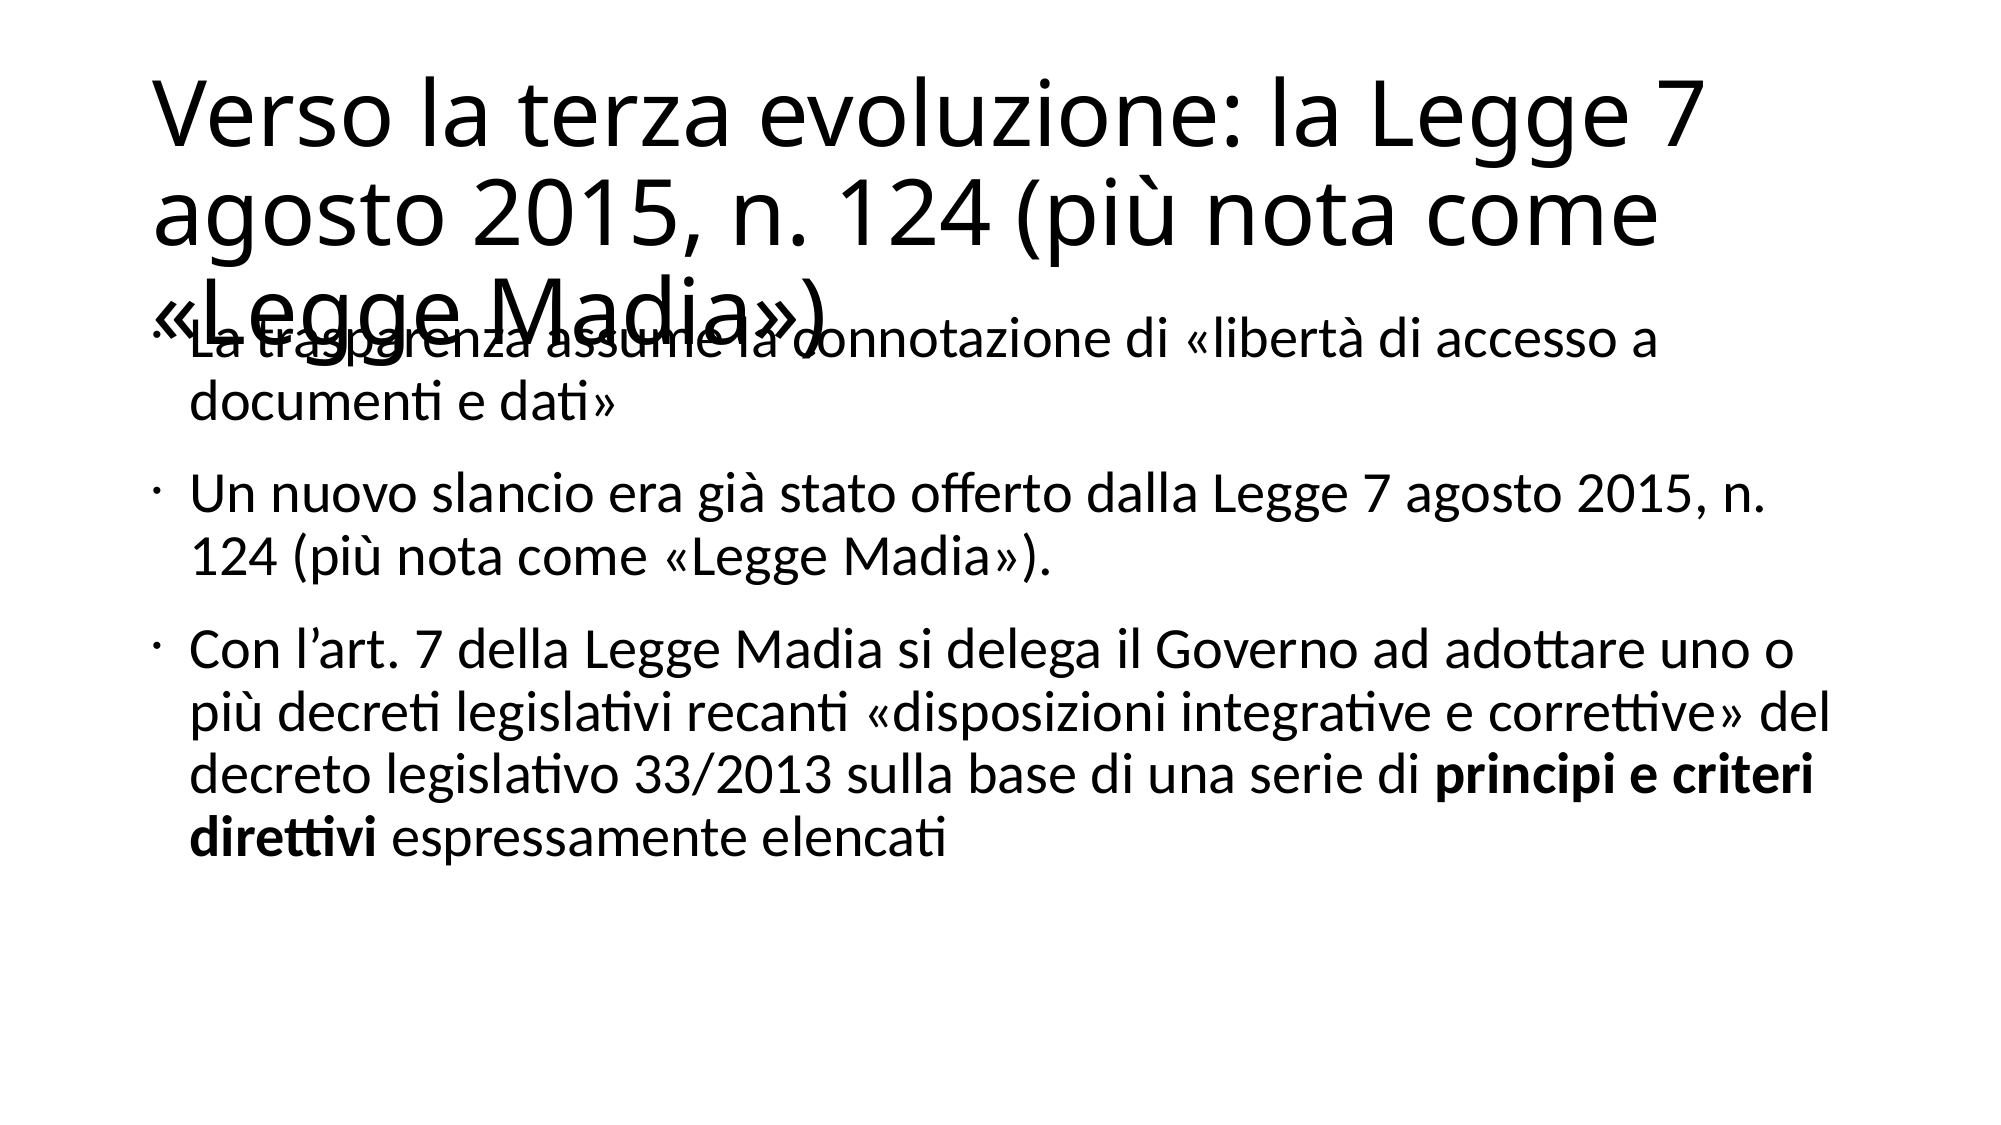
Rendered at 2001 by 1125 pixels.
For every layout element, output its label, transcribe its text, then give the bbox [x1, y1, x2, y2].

title Verso la terza evoluzione: la Legge 7 agosto 2015, n. 124 (più nota come «Legge Madia») [137, 59, 1863, 278]
list La trasparenza assume la connotazione di «libertà di accesso a documenti e dati» Un nuovo slancio era già stato offerto dalla Legge 7 agosto 2015, n. 124 (più nota come «Legge Madia»). Con l’art. 7 della Legge Madia si delega il Governo ad adottare uno o più decreti legislativi recanti «disposizioni integrative e correttive» del decreto legislativo 33/2013 sulla base di una serie di principi e criteri direttivi espressamente elencati [137, 299, 1863, 1014]
